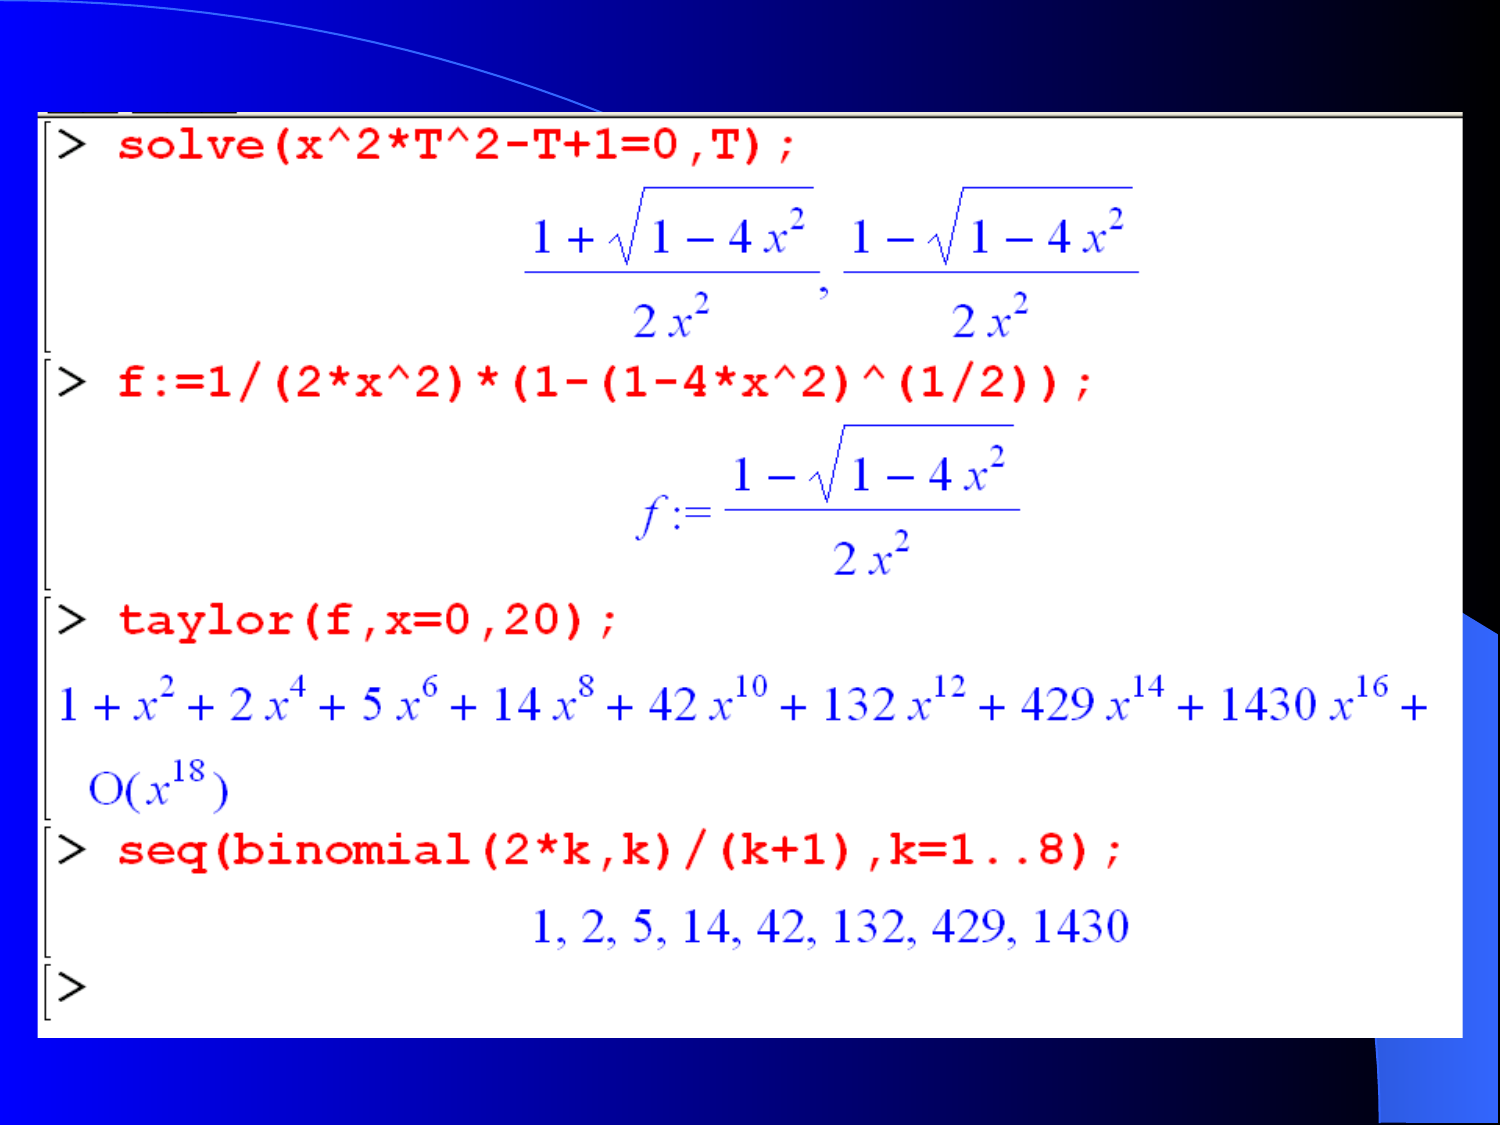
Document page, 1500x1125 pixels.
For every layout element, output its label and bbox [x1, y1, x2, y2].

picture [37, 112, 1463, 1038]
